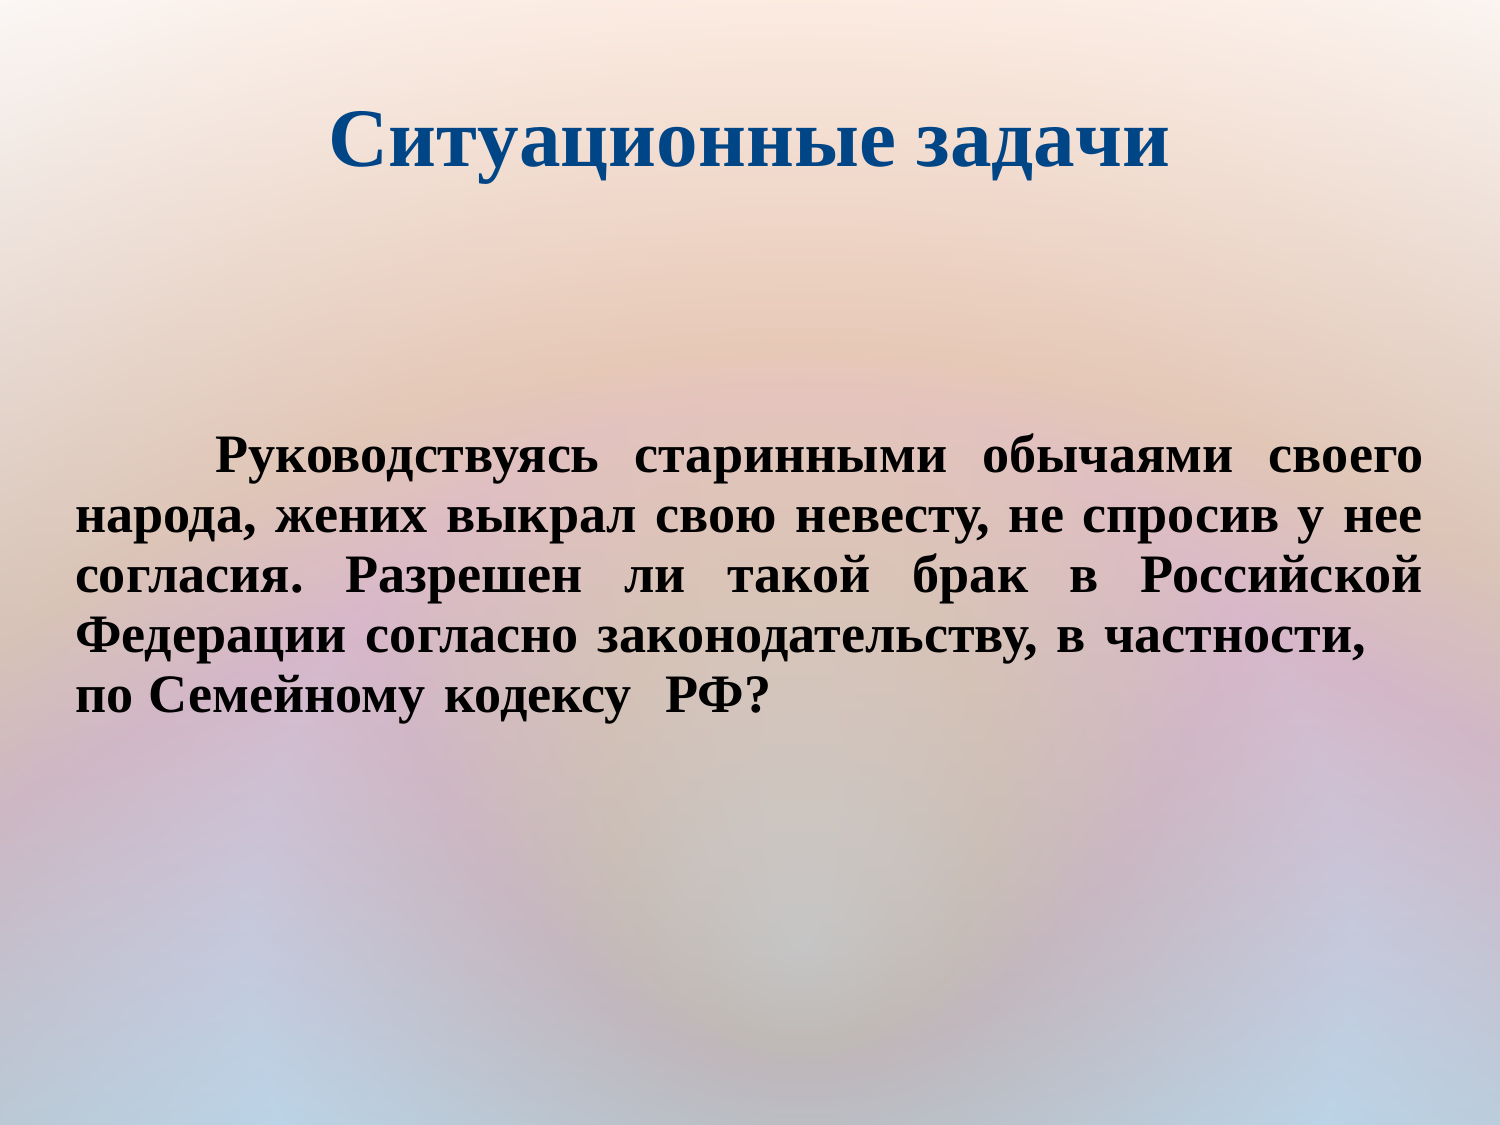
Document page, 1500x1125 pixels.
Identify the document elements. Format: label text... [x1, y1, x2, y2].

title Ситуационные задачи [75, 45, 1426, 233]
picture [0, 0, 1500, 1125]
list Руководствуясь старинными обычаями своего народа, жених выкрал свою невесту, не спросив у нее согласия. Разрешен ли такой брак в Российской Федерации согласно законодательству, в частности, по Семейному кодексу РФ? [75, 200, 1425, 1016]
